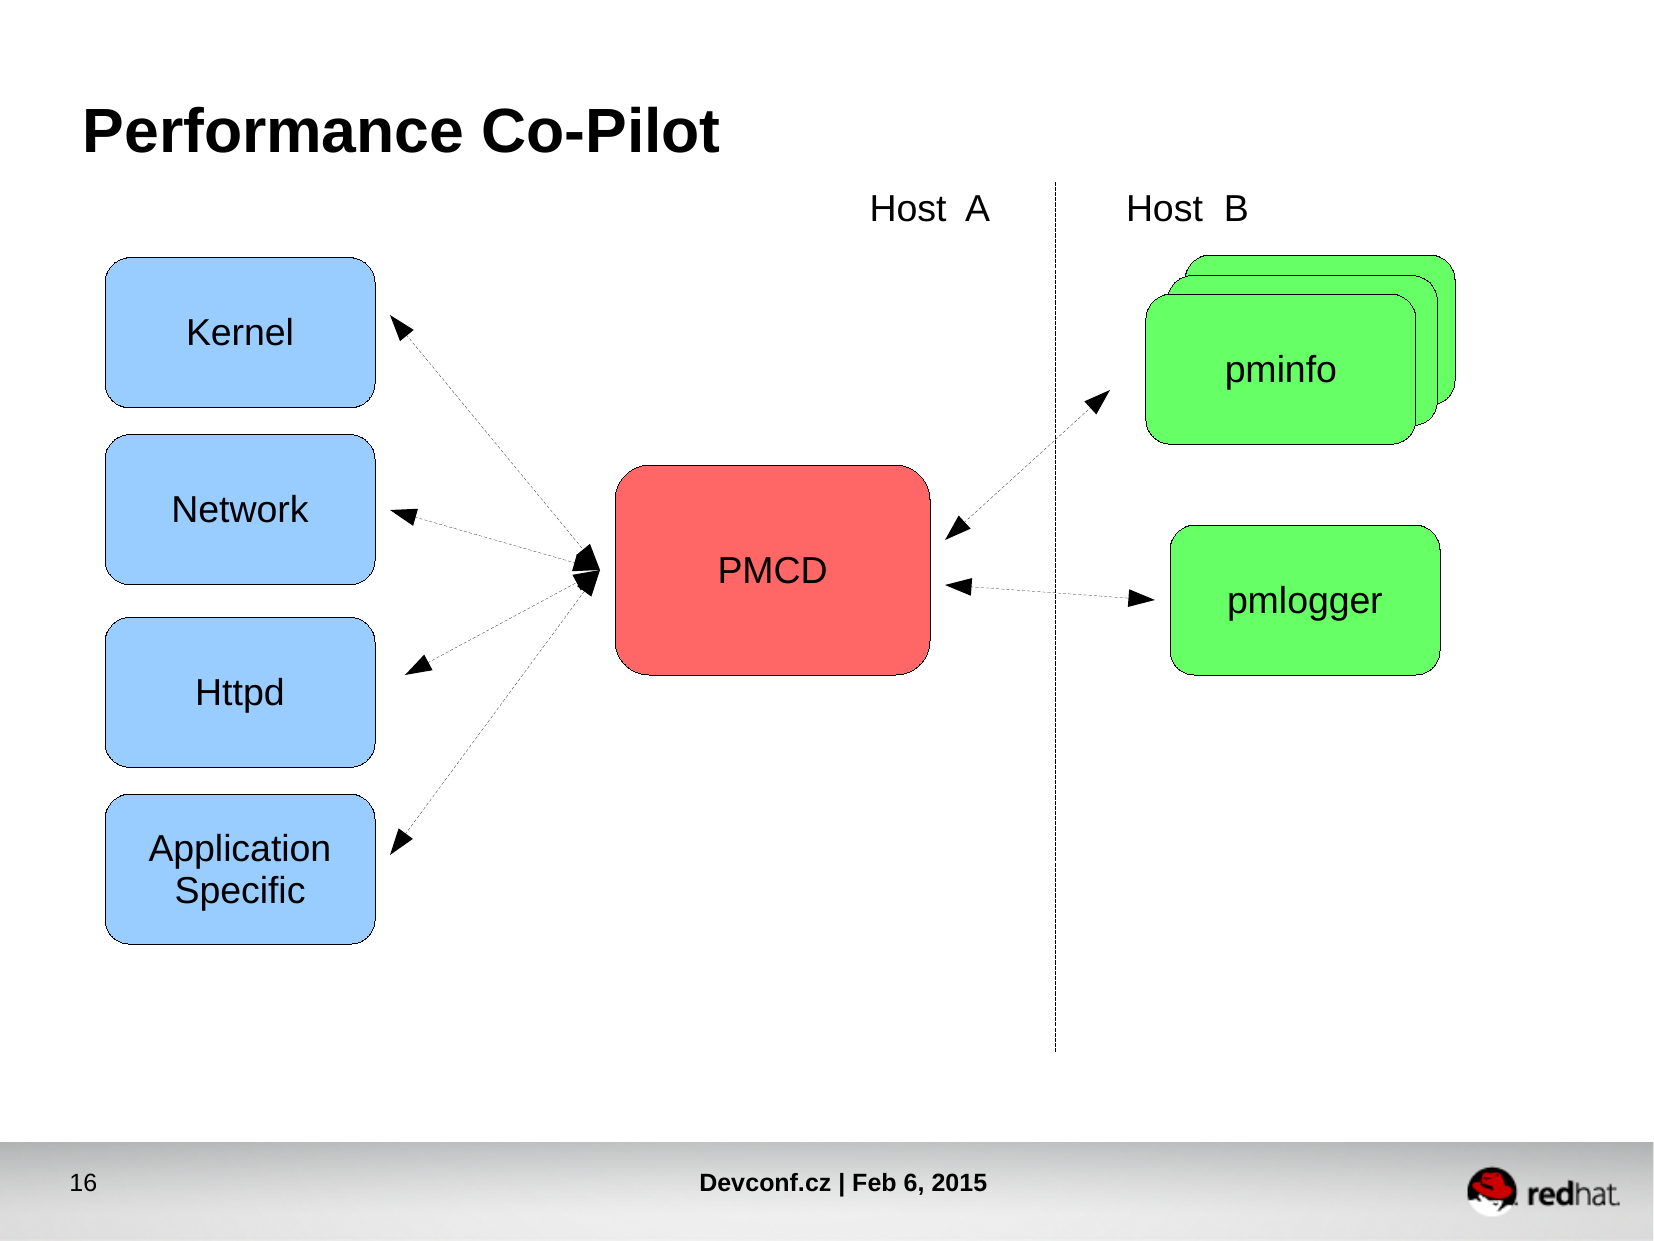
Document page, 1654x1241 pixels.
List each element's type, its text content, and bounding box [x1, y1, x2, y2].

text_box Kernel [105, 257, 376, 408]
text_box pmlogger [1170, 525, 1441, 676]
title Performance Co-Pilot [82, 37, 1571, 226]
text_box Application Specific [105, 794, 376, 945]
text_box pminfo [1145, 294, 1416, 445]
text_box Host B [1111, 180, 1307, 237]
picture [0, 1142, 1654, 1241]
text_box Host A [810, 180, 1006, 237]
text_box Httpd [105, 617, 376, 768]
text_box PMCD [615, 465, 931, 676]
text_box [1168, 255, 1456, 426]
text_box Network [105, 434, 376, 585]
